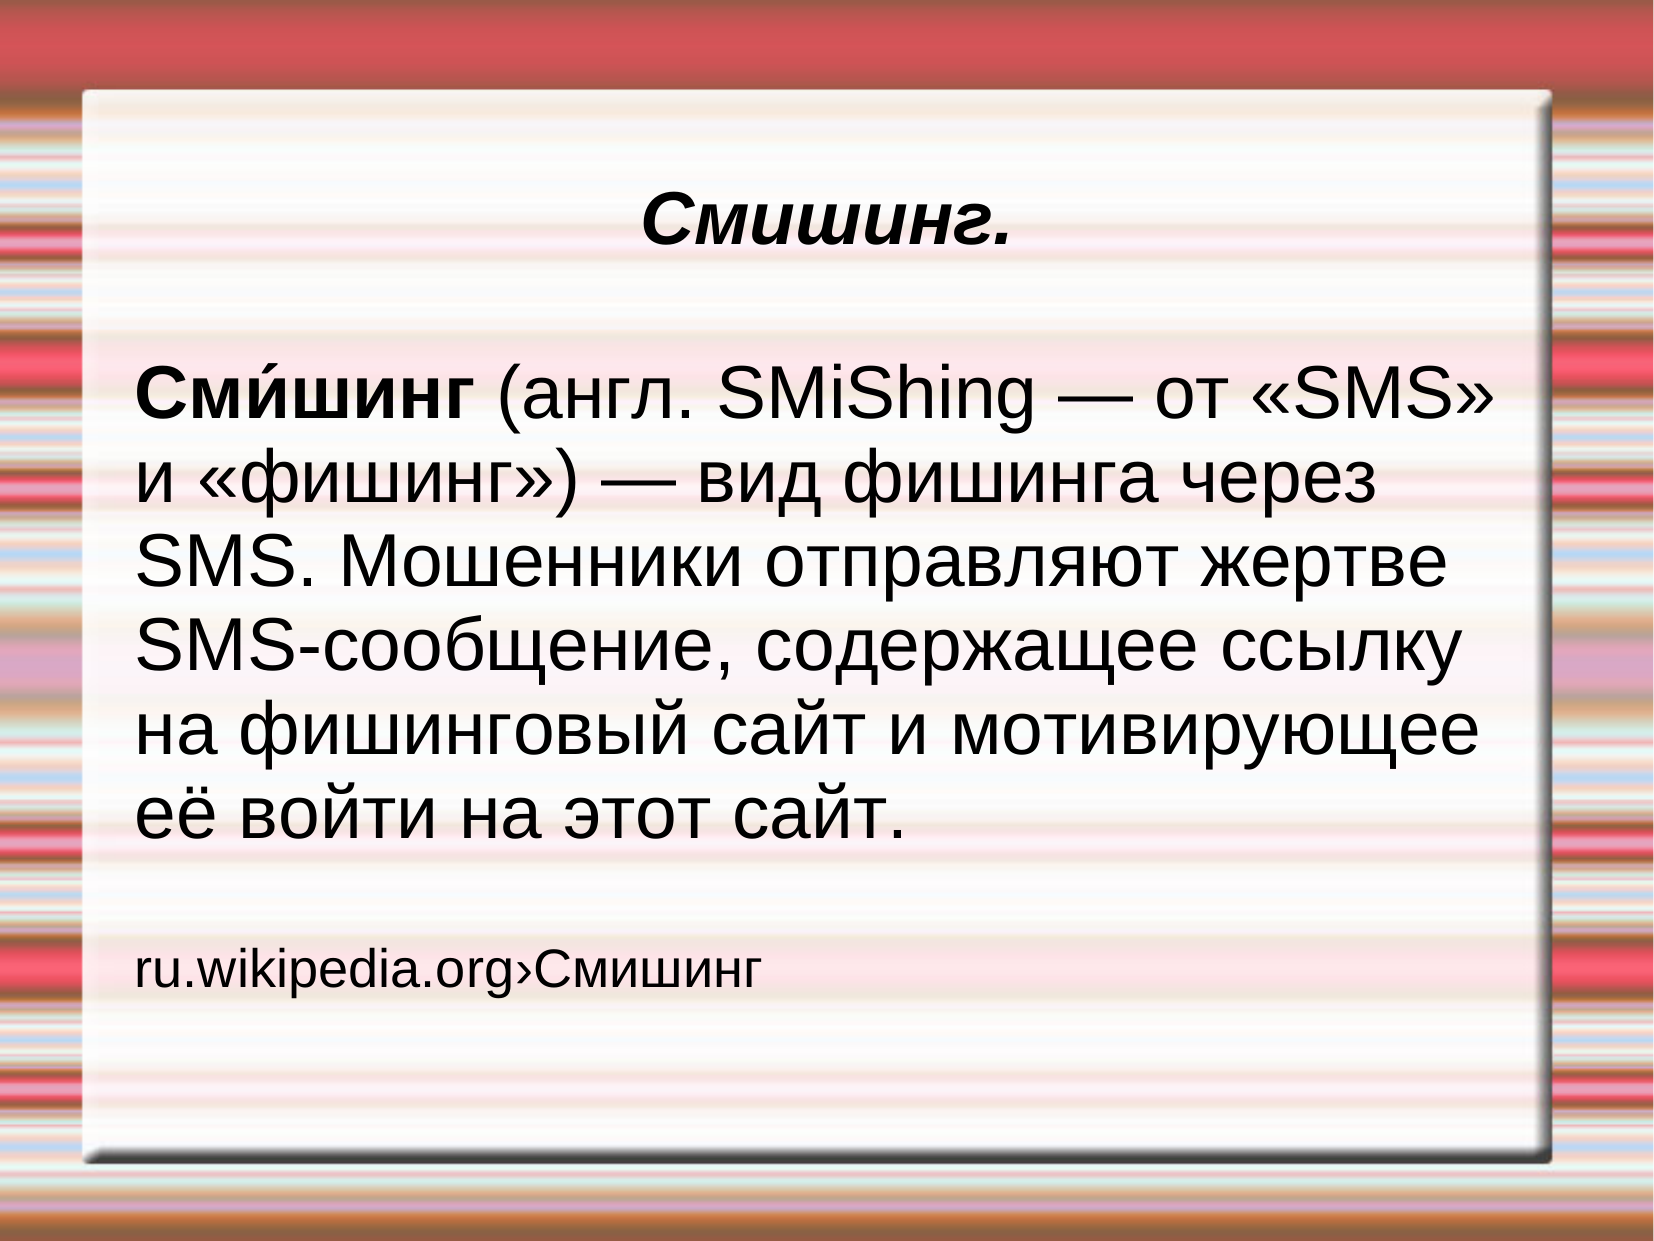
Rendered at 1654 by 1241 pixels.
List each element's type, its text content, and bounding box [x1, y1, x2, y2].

title Смишинг. [121, 114, 1534, 322]
picture [0, 0, 1654, 1241]
list Сми́шинг (англ. SMiShing — от «SMS» и «фишинг») — вид фишинга через SMS. Мошенники отправляют жертве SMS-сообщение, содержащее ссылку на фишинговый сайт и мотивирующее её войти на этот сайт. ru.wikipedia.org›Смишинг [134, 350, 1516, 1132]
